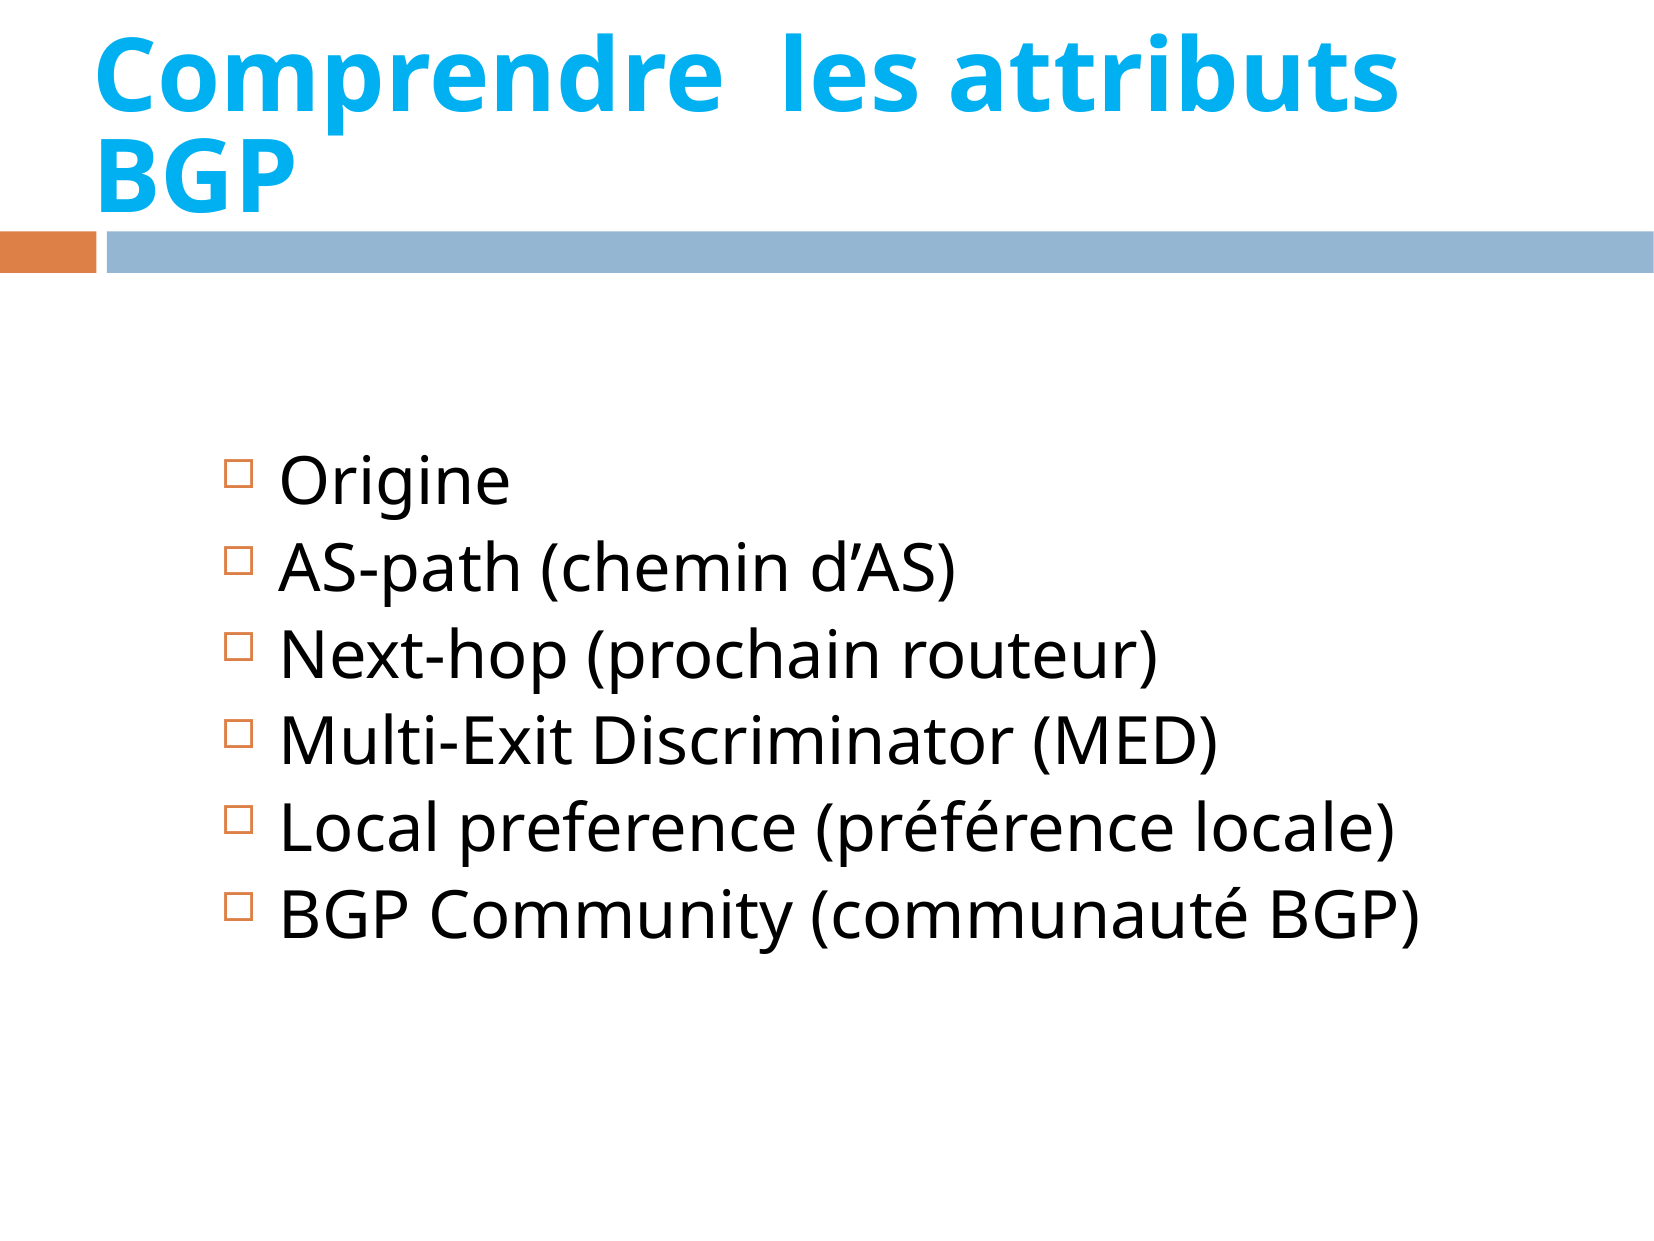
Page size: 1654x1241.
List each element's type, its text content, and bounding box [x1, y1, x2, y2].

title Comprendre les attributs BGP [77, 41, 1599, 222]
list Origine AS-path (chemin d’AS)‏ Next-hop (prochain routeur)‏ Multi-Exit Discriminator (MED)‏ Local preference (préférence locale)‏ BGP Community (communauté BGP)‏ [77, 264, 1565, 1133]
